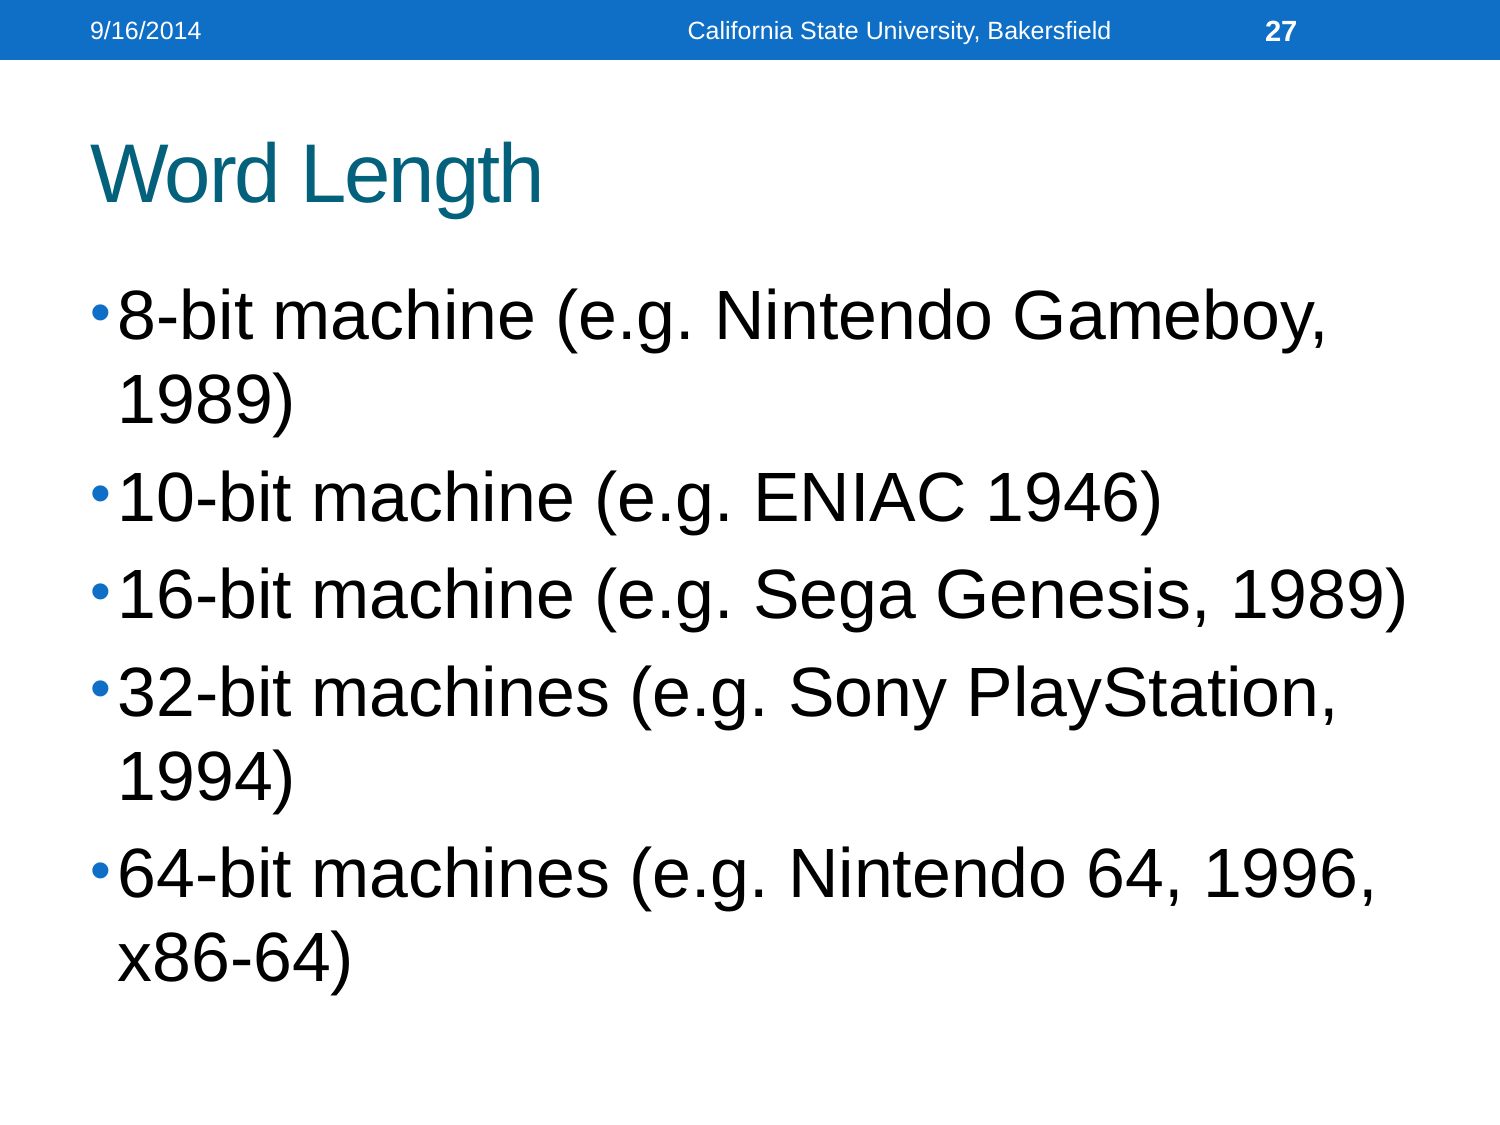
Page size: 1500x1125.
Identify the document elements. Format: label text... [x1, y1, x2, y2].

list 8-bit machine (e.g. Nintendo Gameboy, 1989) 10-bit machine (e.g. ENIAC 1946) 16-bit machine (e.g. Sega Genesis, 1989) 32-bit machines (e.g. Sony PlayStation, 1994) 64-bit machines (e.g. Nintendo 64, 1996, x86-64) [75, 262, 1425, 1063]
slide_number 9/16/2014 [75, 3, 550, 57]
slide_number <number> [1250, 3, 1425, 57]
title Word Length [75, 87, 1425, 250]
footer California State University, Bakersfield [562, 3, 1238, 57]
